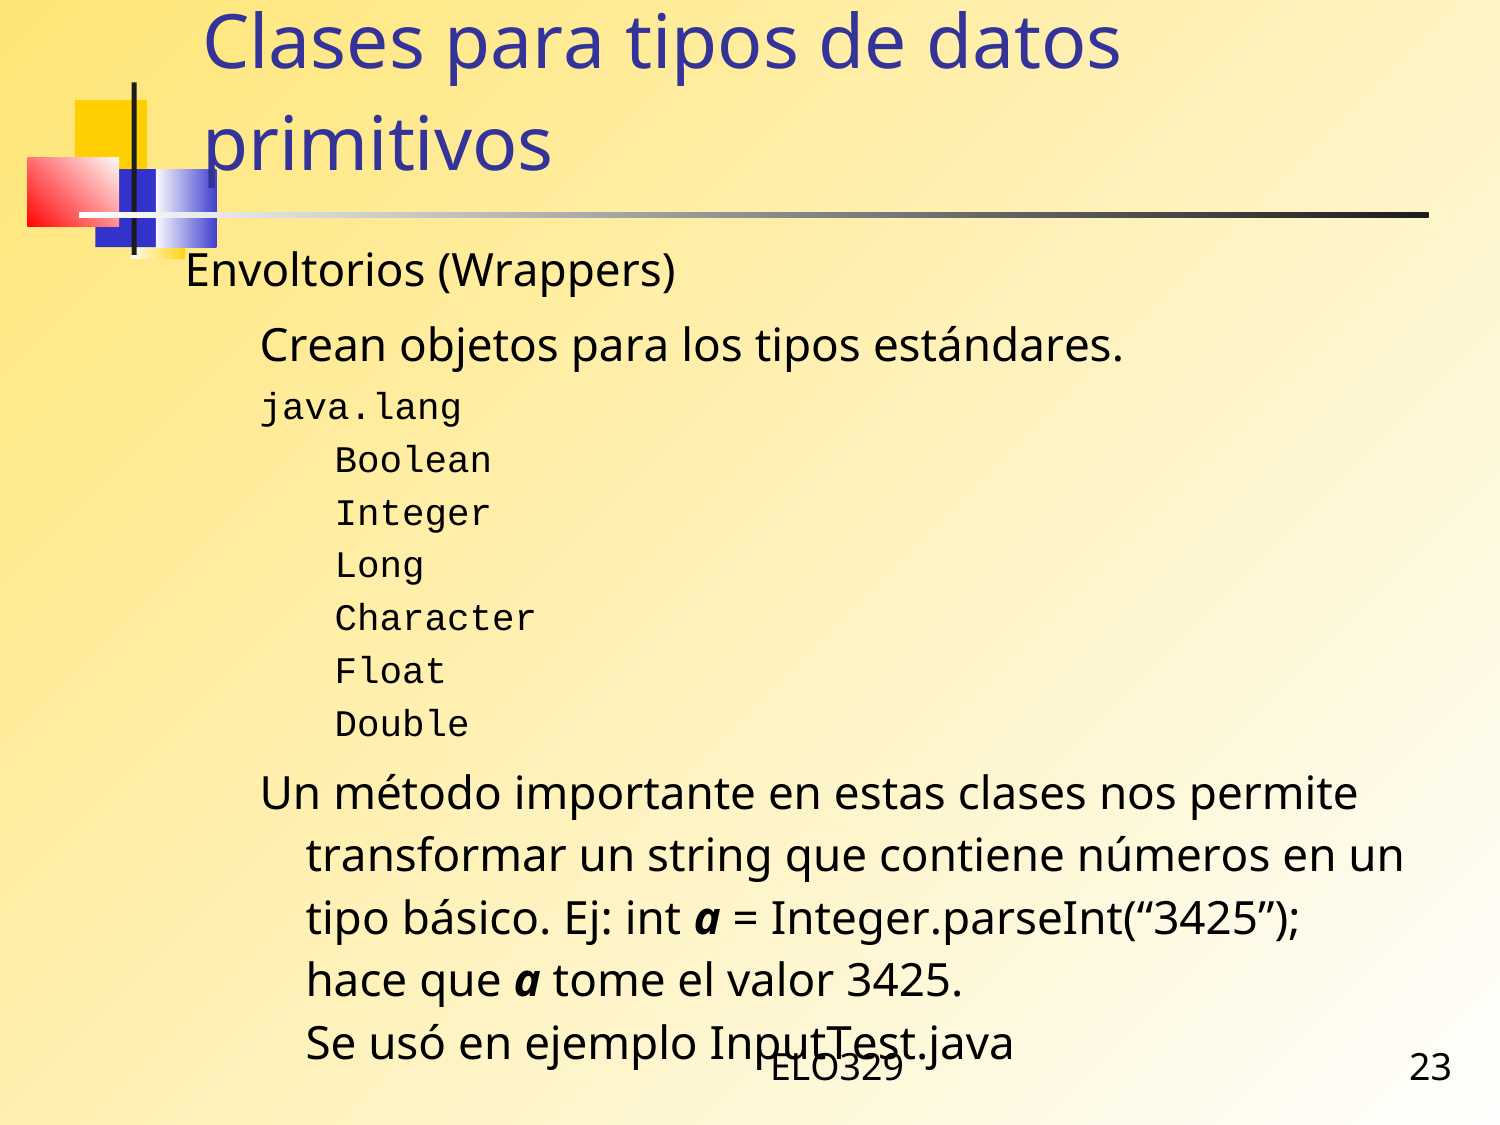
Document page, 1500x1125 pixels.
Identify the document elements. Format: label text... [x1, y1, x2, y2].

list Envoltorios (Wrappers)‏ Crean objetos para los tipos estándares. java.lang Boolean Integer Long Character Float Double Un método importante en estas clases nos permite transformar un string que contiene números en un tipo básico. Ej: int a = Integer.parseInt(“3425”); hace que a tome el valor 3425. Se usó en ejemplo InputTest.java [169, 230, 1445, 1076]
title Clases para tipos de datos primitivos [187, 37, 1466, 201]
